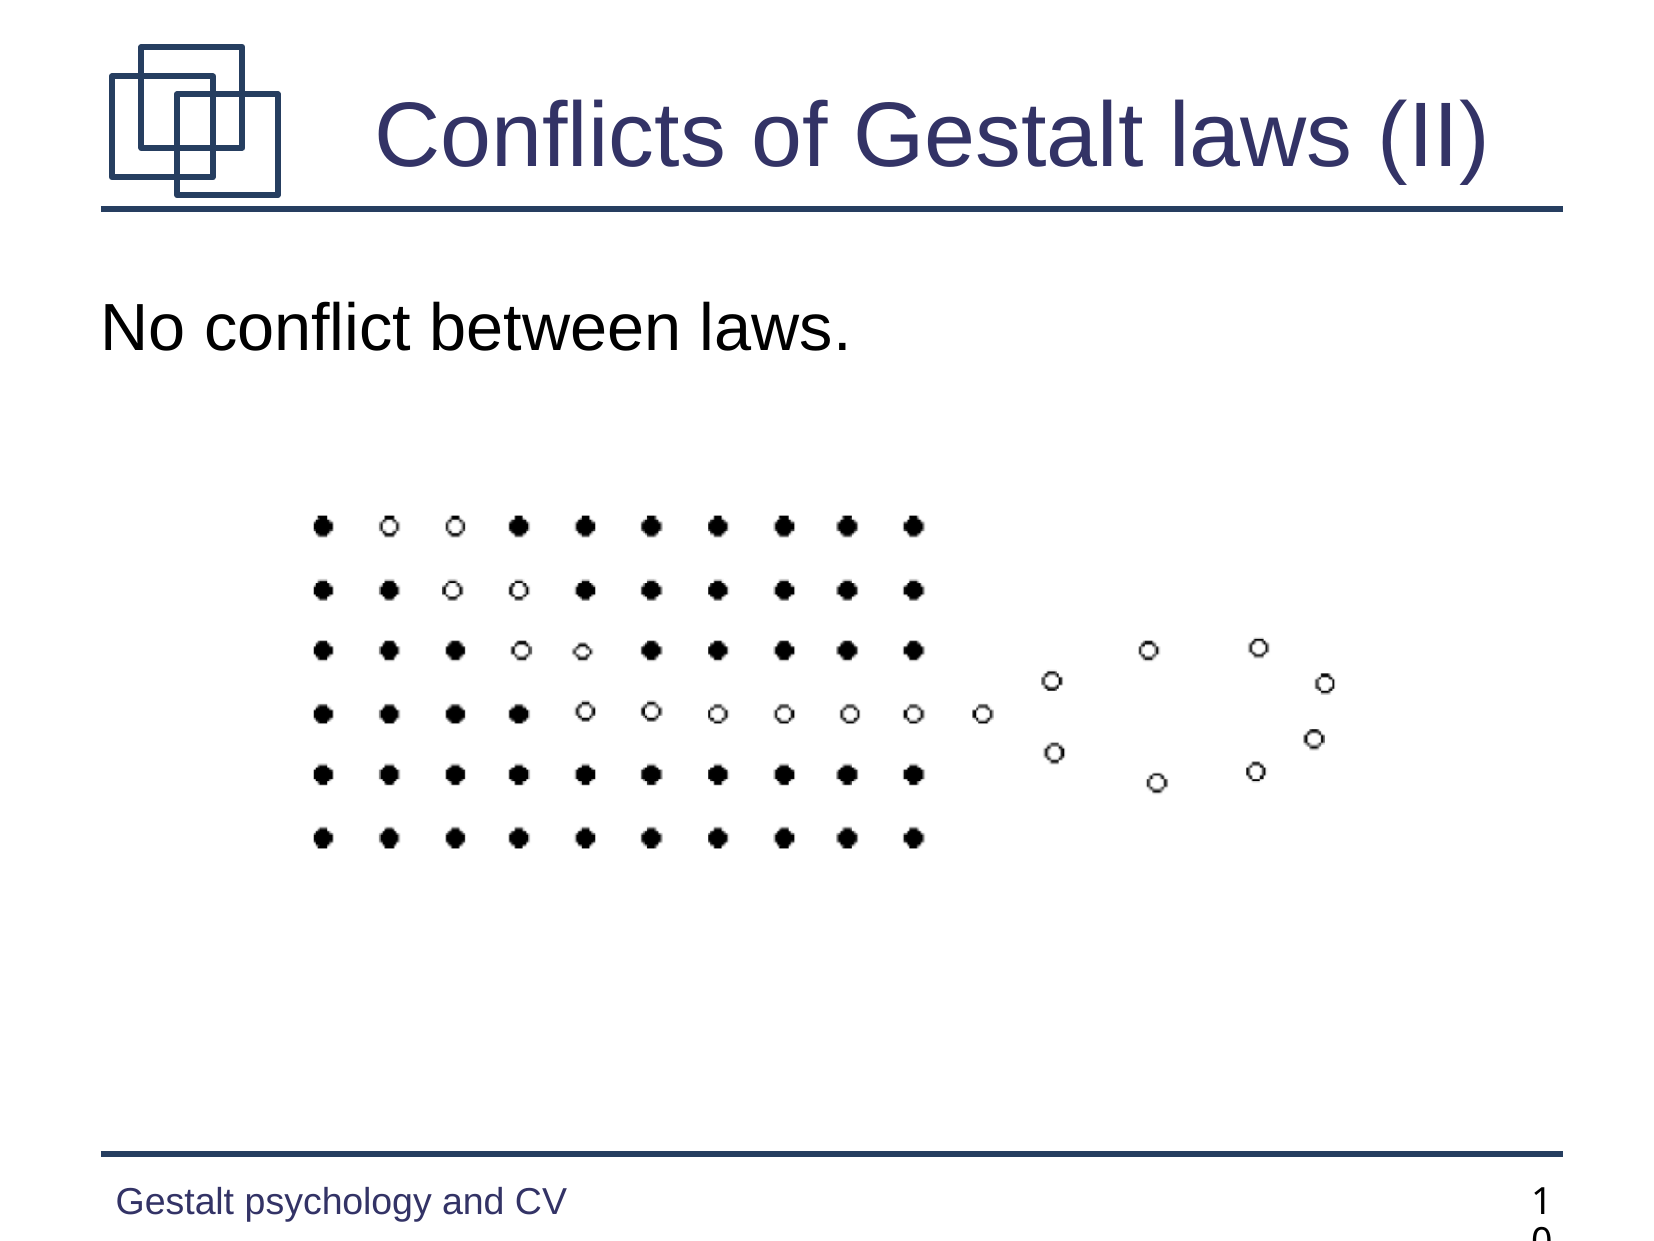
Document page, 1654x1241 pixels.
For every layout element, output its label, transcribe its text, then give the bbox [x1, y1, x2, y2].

list No conflict between laws. [82, 290, 1571, 1109]
picture [291, 497, 1355, 864]
title Conflicts of Gestalt laws (II) [295, 31, 1571, 239]
